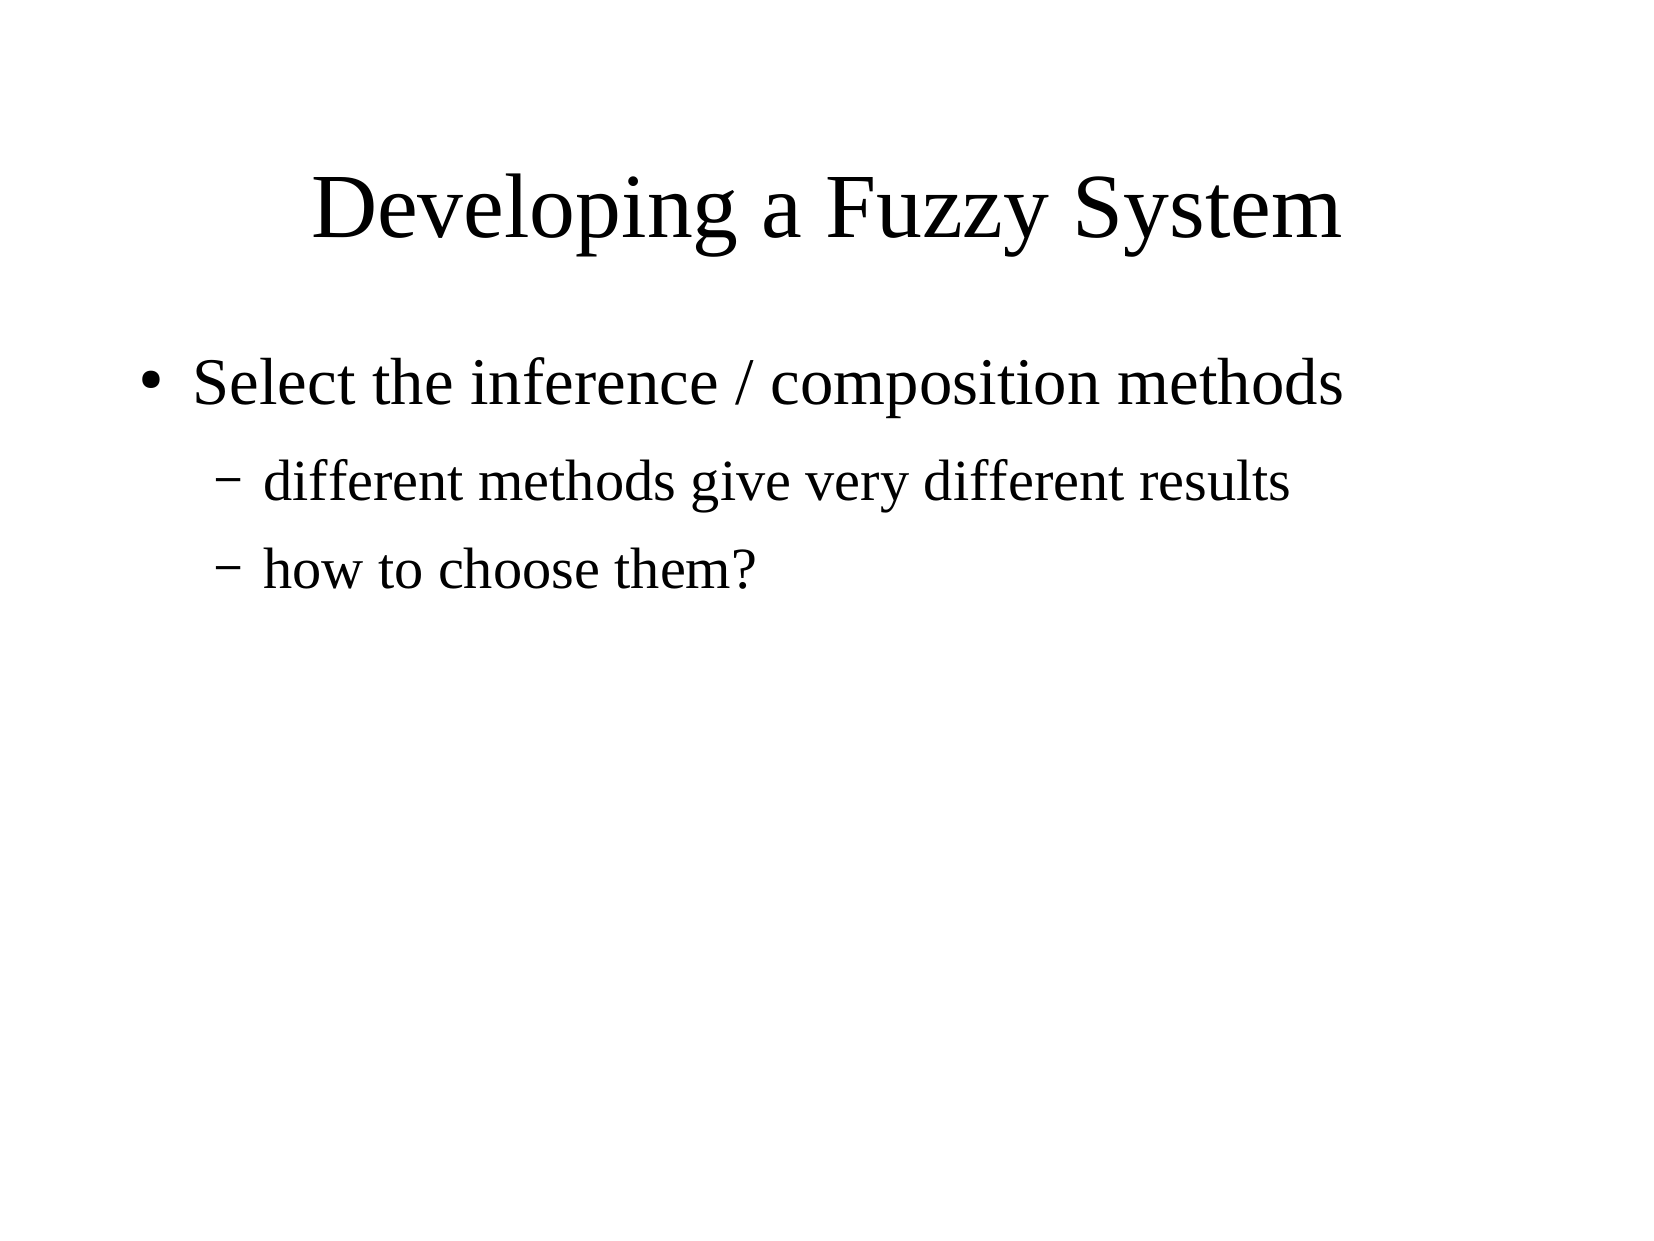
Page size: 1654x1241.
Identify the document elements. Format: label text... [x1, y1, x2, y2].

title Developing a Fuzzy System [121, 102, 1534, 311]
list Select the inference / composition methods different methods give very different results how to choose them? [121, 344, 1534, 1127]
